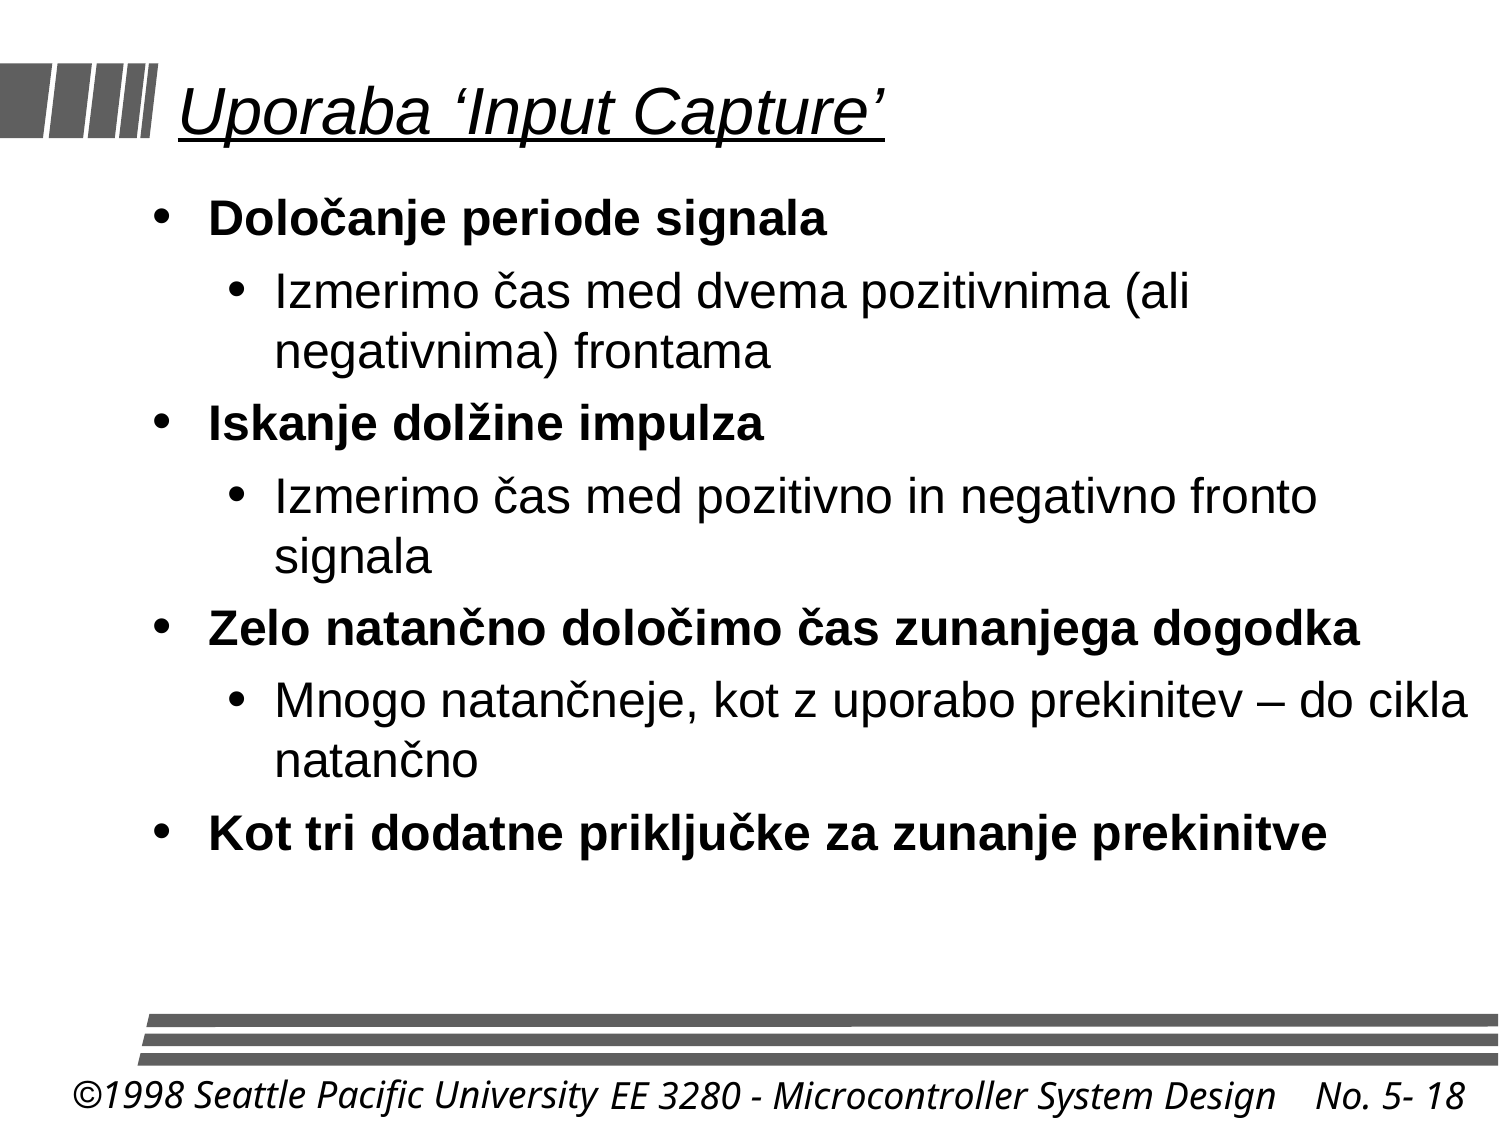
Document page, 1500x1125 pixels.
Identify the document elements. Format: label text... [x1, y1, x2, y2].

title Uporaba ‘Input Capture’ [162, 60, 1498, 156]
list Določanje periode signala Izmerimo čas med dvema pozitivnima (ali negativnima) frontama Iskanje dolžine impulza Izmerimo čas med pozitivno in negativno fronto signala Zelo natančno določimo čas zunanjega dogodka Mnogo natančneje, kot z uporabo prekinitev – do cikla natančno Kot tri dodatne priključke za zunanje prekinitve [137, 178, 1486, 976]
